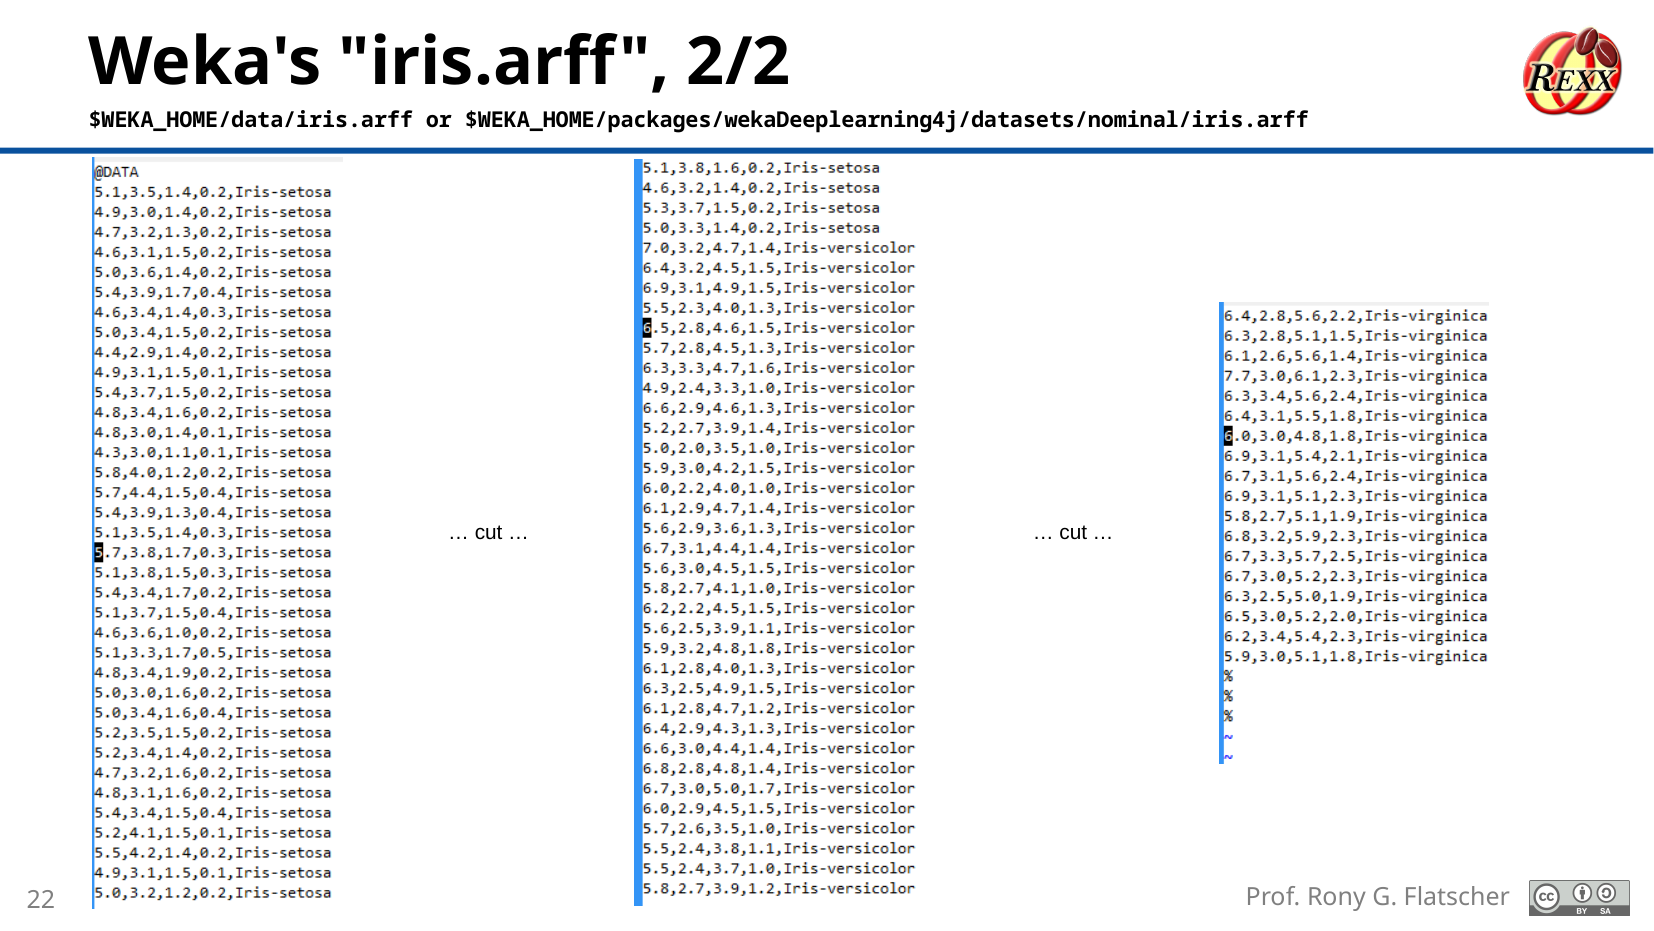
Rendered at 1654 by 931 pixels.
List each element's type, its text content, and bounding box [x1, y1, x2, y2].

picture [1219, 302, 1489, 764]
picture [92, 157, 343, 909]
title Weka's "iris.arff", 2/2 $WEKA_HOME/data/iris.arff or $WEKA_HOME/packages/wekaDeeplearning4j/datasets/nominal/iris.arff [29, 0, 1654, 148]
text_box … cut … [433, 513, 544, 552]
text_box … cut … [1018, 513, 1129, 552]
picture [634, 159, 928, 906]
